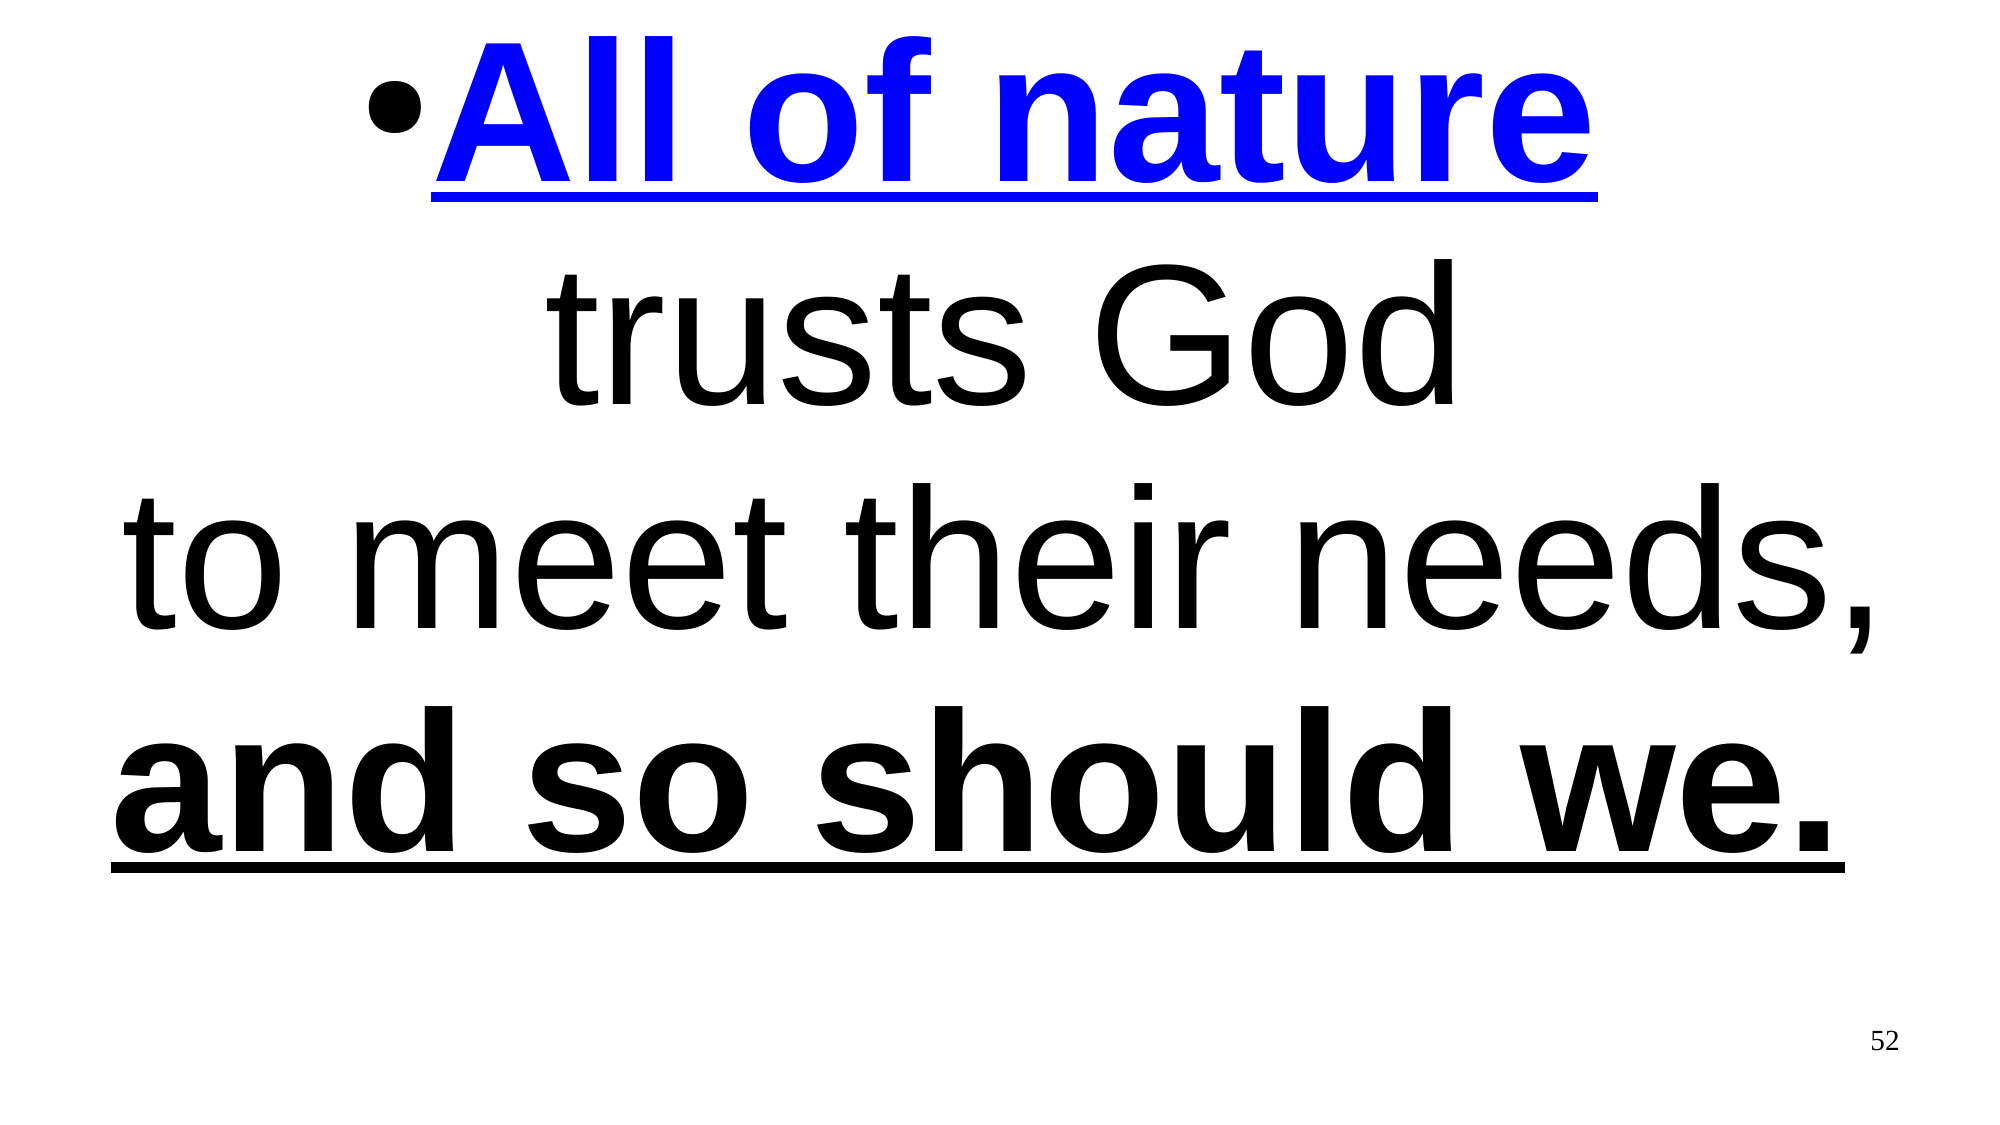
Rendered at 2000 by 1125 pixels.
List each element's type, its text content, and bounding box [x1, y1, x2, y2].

list All of nature trusts God to meet their needs, and so should we. [0, 0, 1996, 1123]
